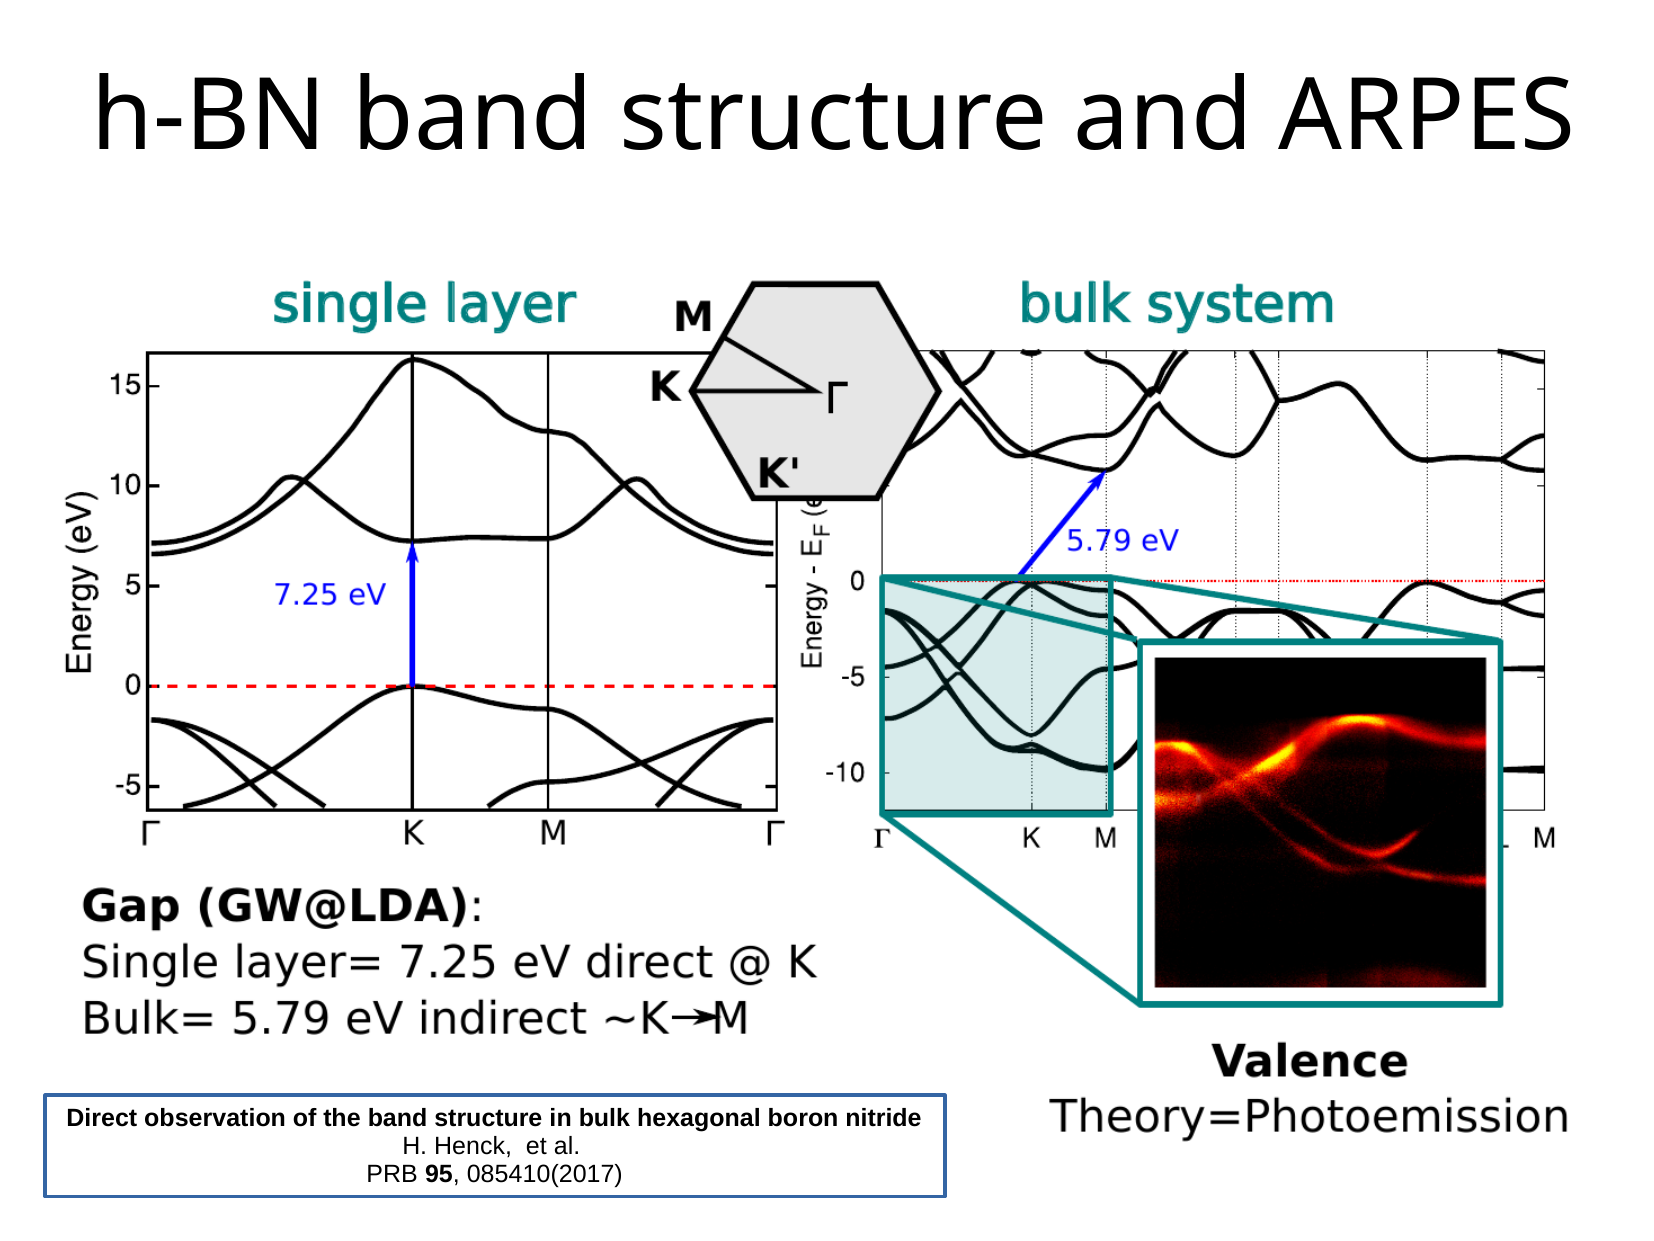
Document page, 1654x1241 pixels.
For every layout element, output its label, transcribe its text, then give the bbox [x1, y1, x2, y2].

picture [4, 259, 1651, 1180]
text_box Direct observation of the band structure in bulk hexagonal boron nitride H. Henck, et al. PRB 95, 085410(2017) [45, 1095, 946, 1197]
title h-BN band structure and ARPES [15, 37, 1654, 184]
